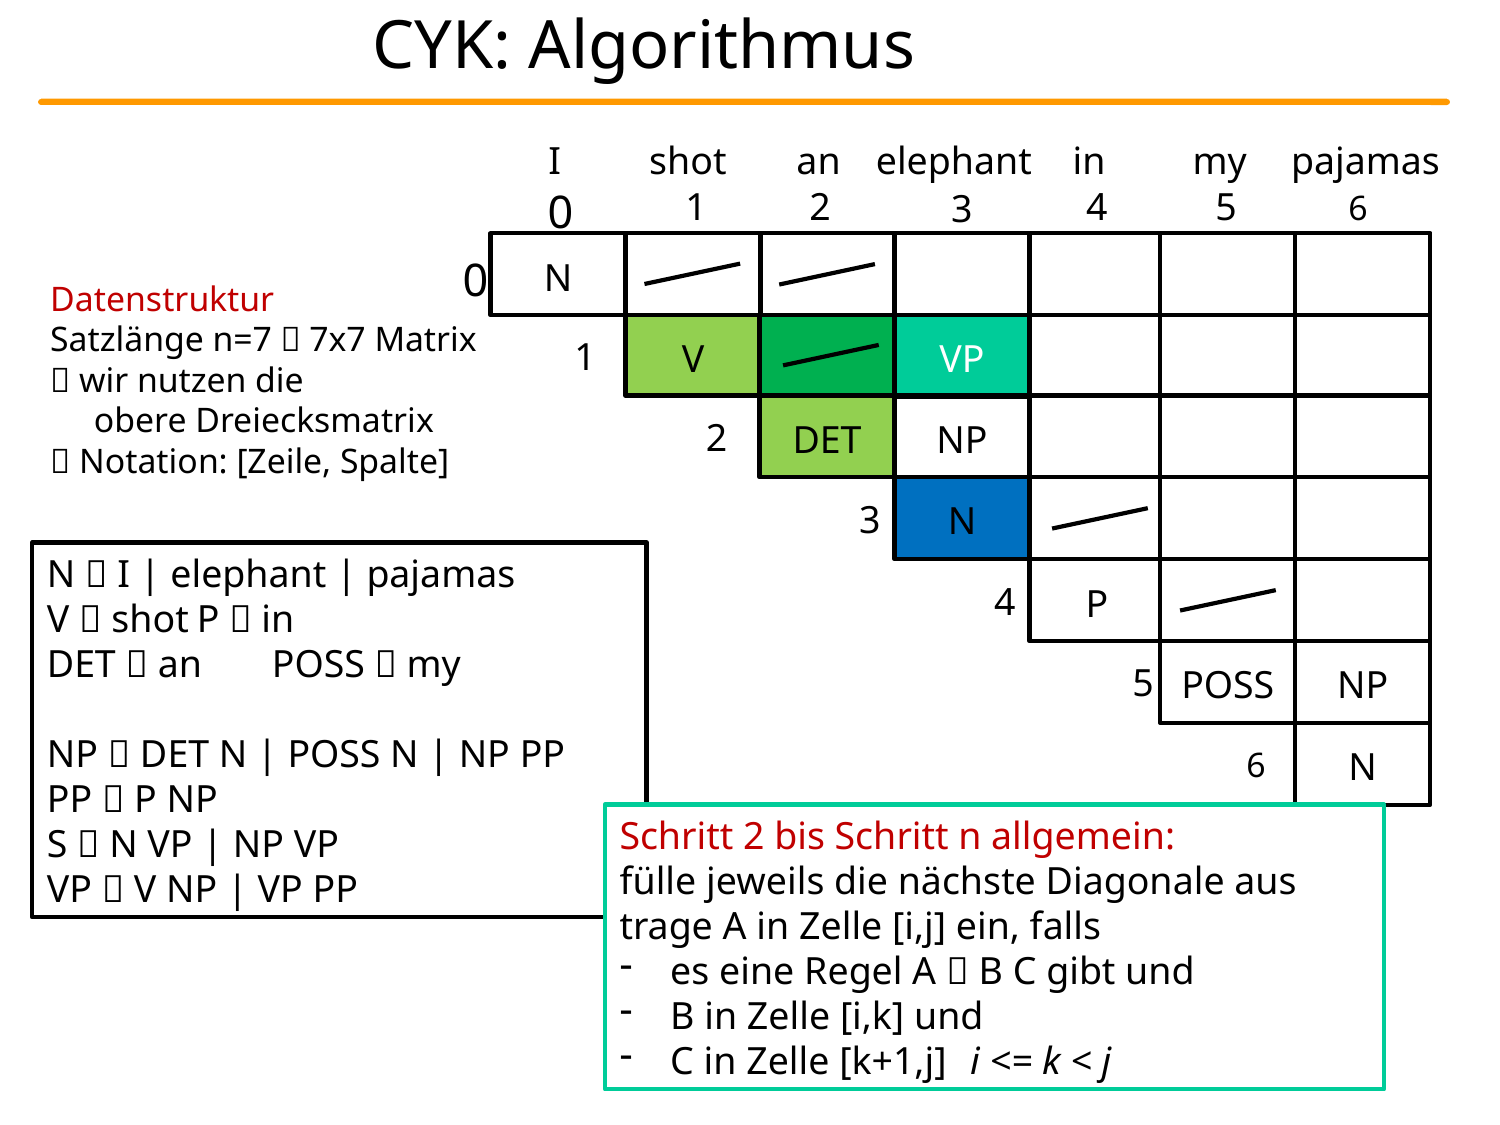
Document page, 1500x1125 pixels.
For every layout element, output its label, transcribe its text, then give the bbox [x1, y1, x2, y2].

title CYK: Algorithmus [0, 0, 1288, 127]
text_box 3 [951, 185, 973, 231]
text_box 3 [859, 495, 881, 541]
text_box in [1072, 137, 1106, 183]
text_box NP [894, 395, 1029, 477]
text_box Datenstruktur Satzlänge n=7  7x7 Matrix  wir nutzen die obere Dreiecksmatrix  Notation: [Zeile, Spalte] [35, 270, 504, 488]
text_box [759, 232, 1431, 641]
text_box 1 [574, 332, 596, 379]
text_box Schritt 2 bis Schritt n allgemein: fülle jeweils die nächste Diagonale aus trage A in Zelle [i,j] ein, falls es eine Regel A  B C gibt und B in Zelle [i,k] und C in Zelle [k+1,j] i <= k < j [604, 804, 1385, 1090]
text_box N [1294, 722, 1431, 805]
text_box pajamas [1297, 156, 1309, 172]
text_box an [796, 137, 841, 183]
text_box 2 [705, 413, 728, 459]
text_box shot [649, 137, 727, 183]
text_box 4 [994, 577, 1016, 623]
text_box 5 [1215, 183, 1237, 229]
text_box 4 [1086, 183, 1108, 229]
text_box 6 [1348, 186, 1378, 228]
text_box 0 [547, 183, 574, 238]
text_box pajamas [1291, 137, 1440, 183]
text_box 5 [1132, 659, 1154, 705]
text_box I [548, 137, 562, 183]
text_box NP [1295, 641, 1431, 722]
text_box 6 [1246, 743, 1276, 784]
text_box N [490, 233, 623, 316]
text_box elephant [933, 156, 945, 172]
text_box N  I | elephant | pajamas V  shot P  in DET  an POSS  my NP  DET N | POSS N | NP PP PP  P NP S  N VP | NP VP VP  V NP | VP PP [32, 542, 647, 918]
text_box 2 [809, 183, 831, 229]
text_box my [1192, 137, 1247, 183]
text_box 1 [685, 183, 707, 229]
text_box VP [894, 314, 1029, 395]
text_box V [625, 314, 759, 396]
text_box N [894, 477, 1029, 560]
text_box POSS [1160, 641, 1295, 724]
text_box 0 [462, 251, 489, 270]
text_box elephant [875, 137, 1032, 183]
text_box P [1029, 559, 1160, 642]
text_box DET [759, 395, 894, 478]
